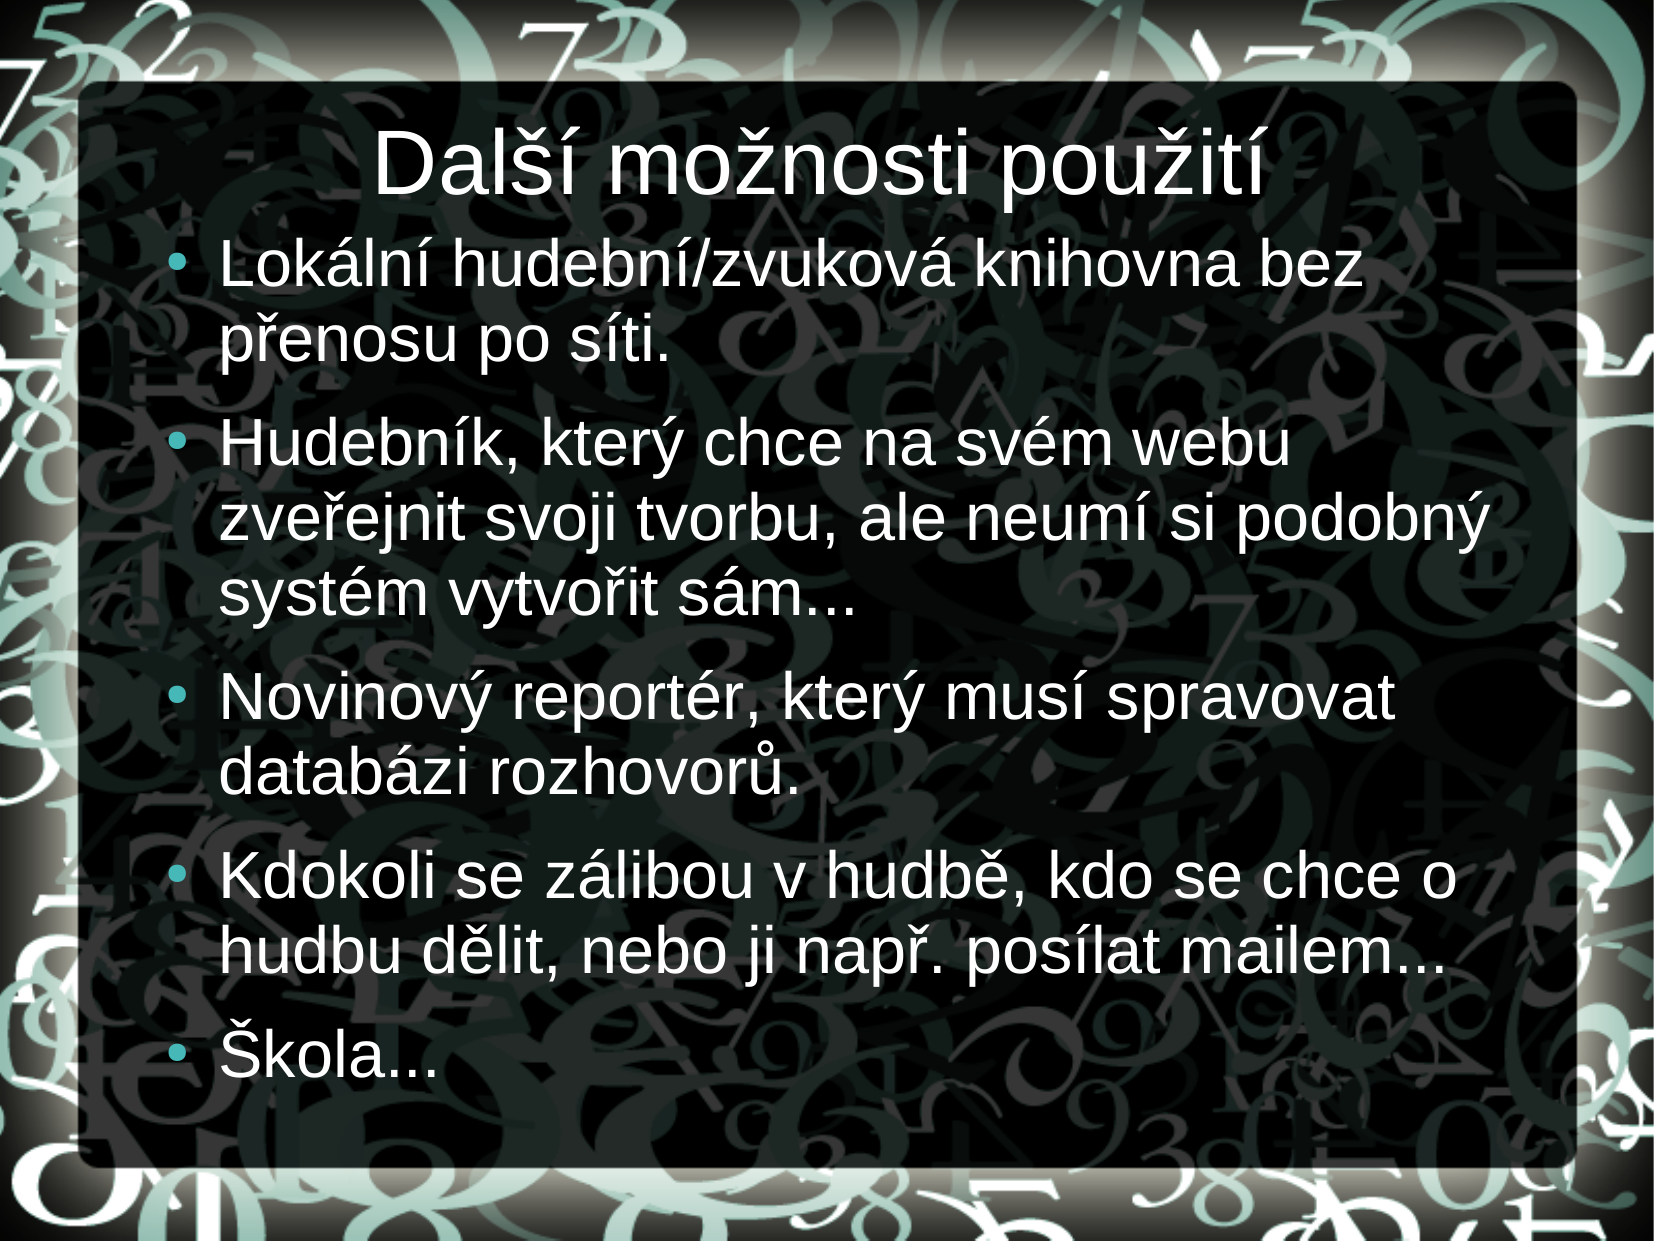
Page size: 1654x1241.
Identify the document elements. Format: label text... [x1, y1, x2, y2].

title Další možnosti použití [76, 59, 1565, 267]
picture [0, 0, 1654, 1241]
list Lokální hudební/zvuková knihovna bez přenosu po síti. Hudebník, který chce na svém webu zveřejnit svoji tvorbu, ale neumí si podobný systém vytvořit sám... Novinový reportér, který musí spravovat databázi rozhovorů. Kdokoli se zálibou v hudbě, kdo se chce o hudbu dělit, nebo ji např. posílat mailem... Škola... [147, 226, 1539, 1123]
